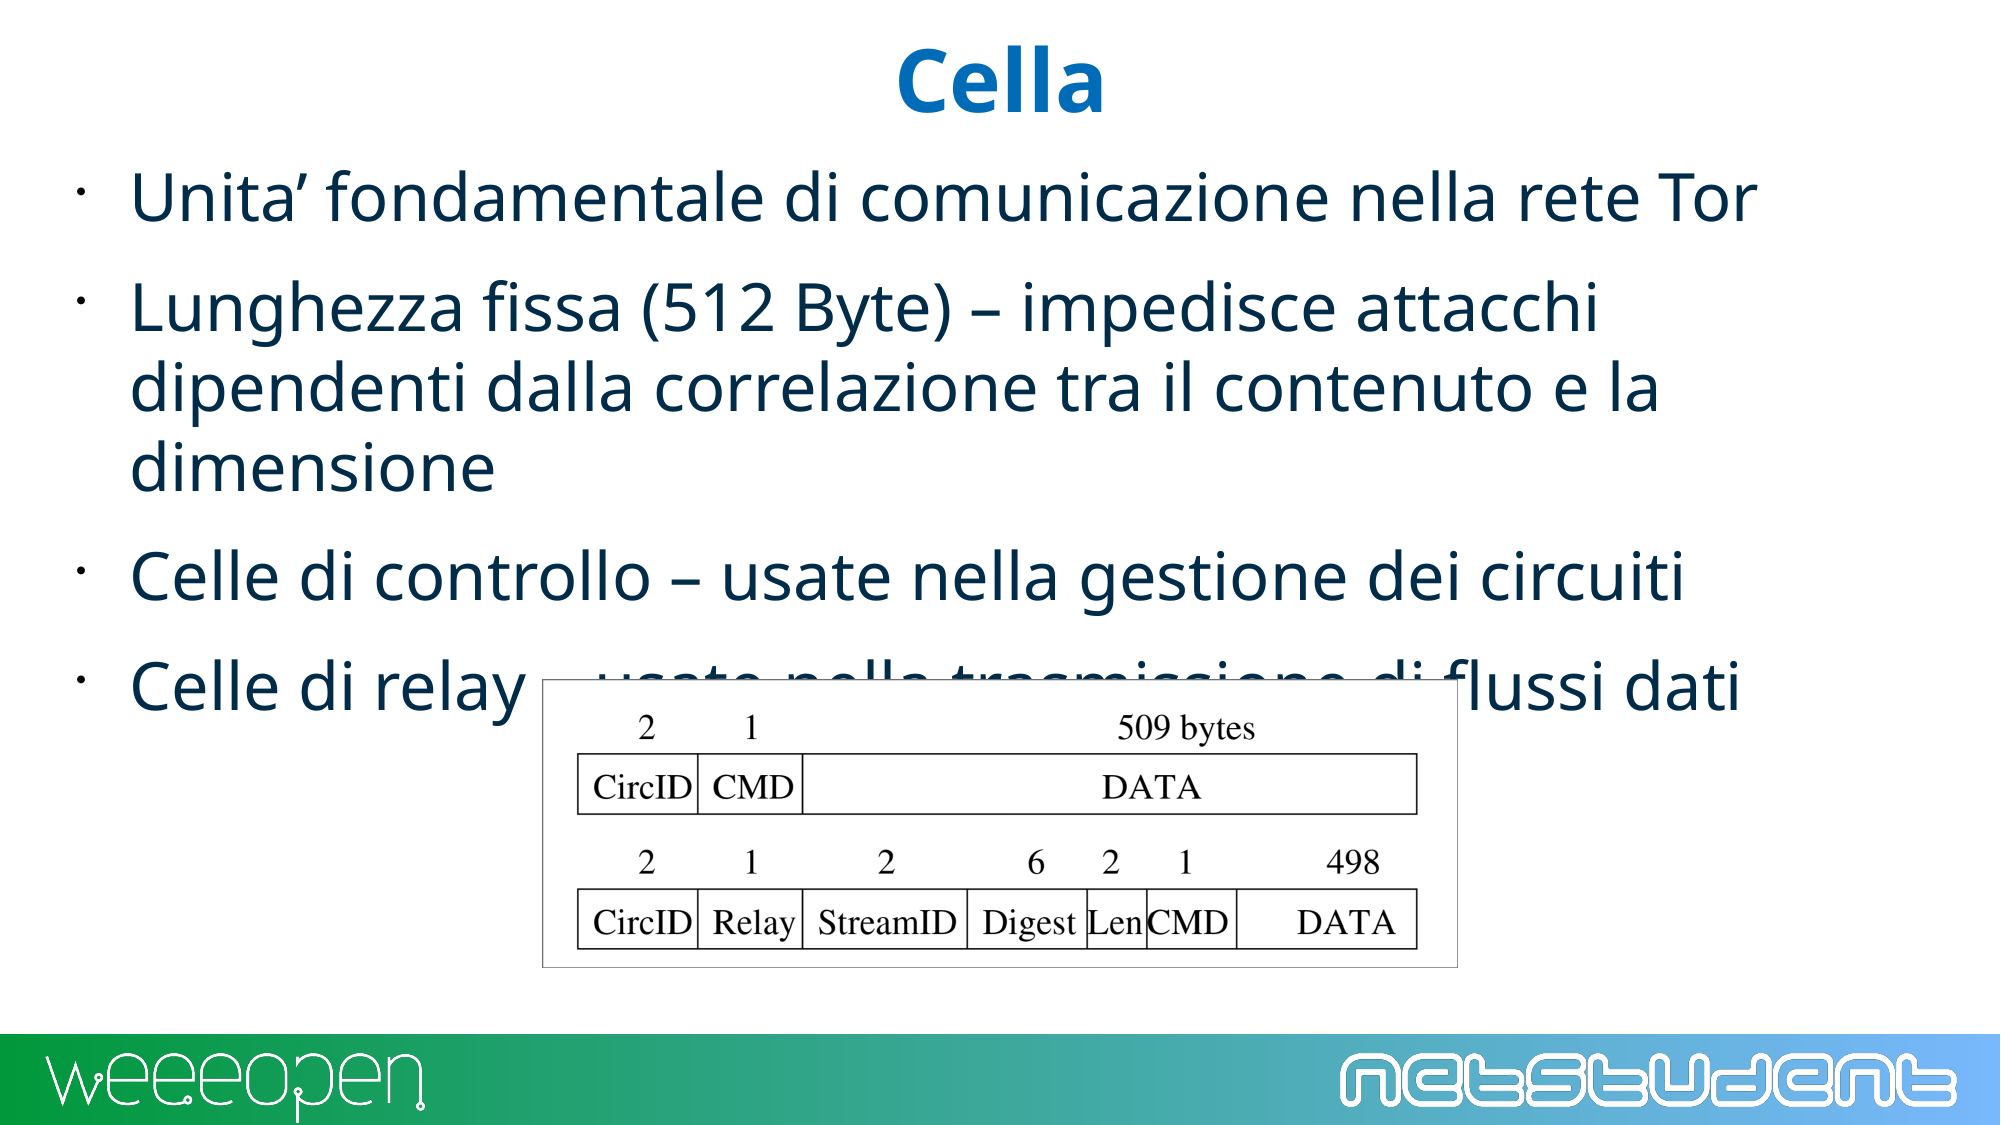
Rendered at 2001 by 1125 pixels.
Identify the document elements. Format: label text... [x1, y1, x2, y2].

title Cella [43, 29, 1959, 247]
picture [1340, 1053, 1957, 1107]
picture [45, 1053, 425, 1123]
list Unita’ fondamentale di comunicazione nella rete Tor Lunghezza fissa (512 Byte) – impedisce attacchi dipendenti dalla correlazione tra il contenuto e la dimensione Celle di controllo – usate nella gestione dei circuiti Celle di relay – usate nella trasmissione di flussi dati [43, 147, 1949, 863]
picture [542, 679, 1458, 968]
